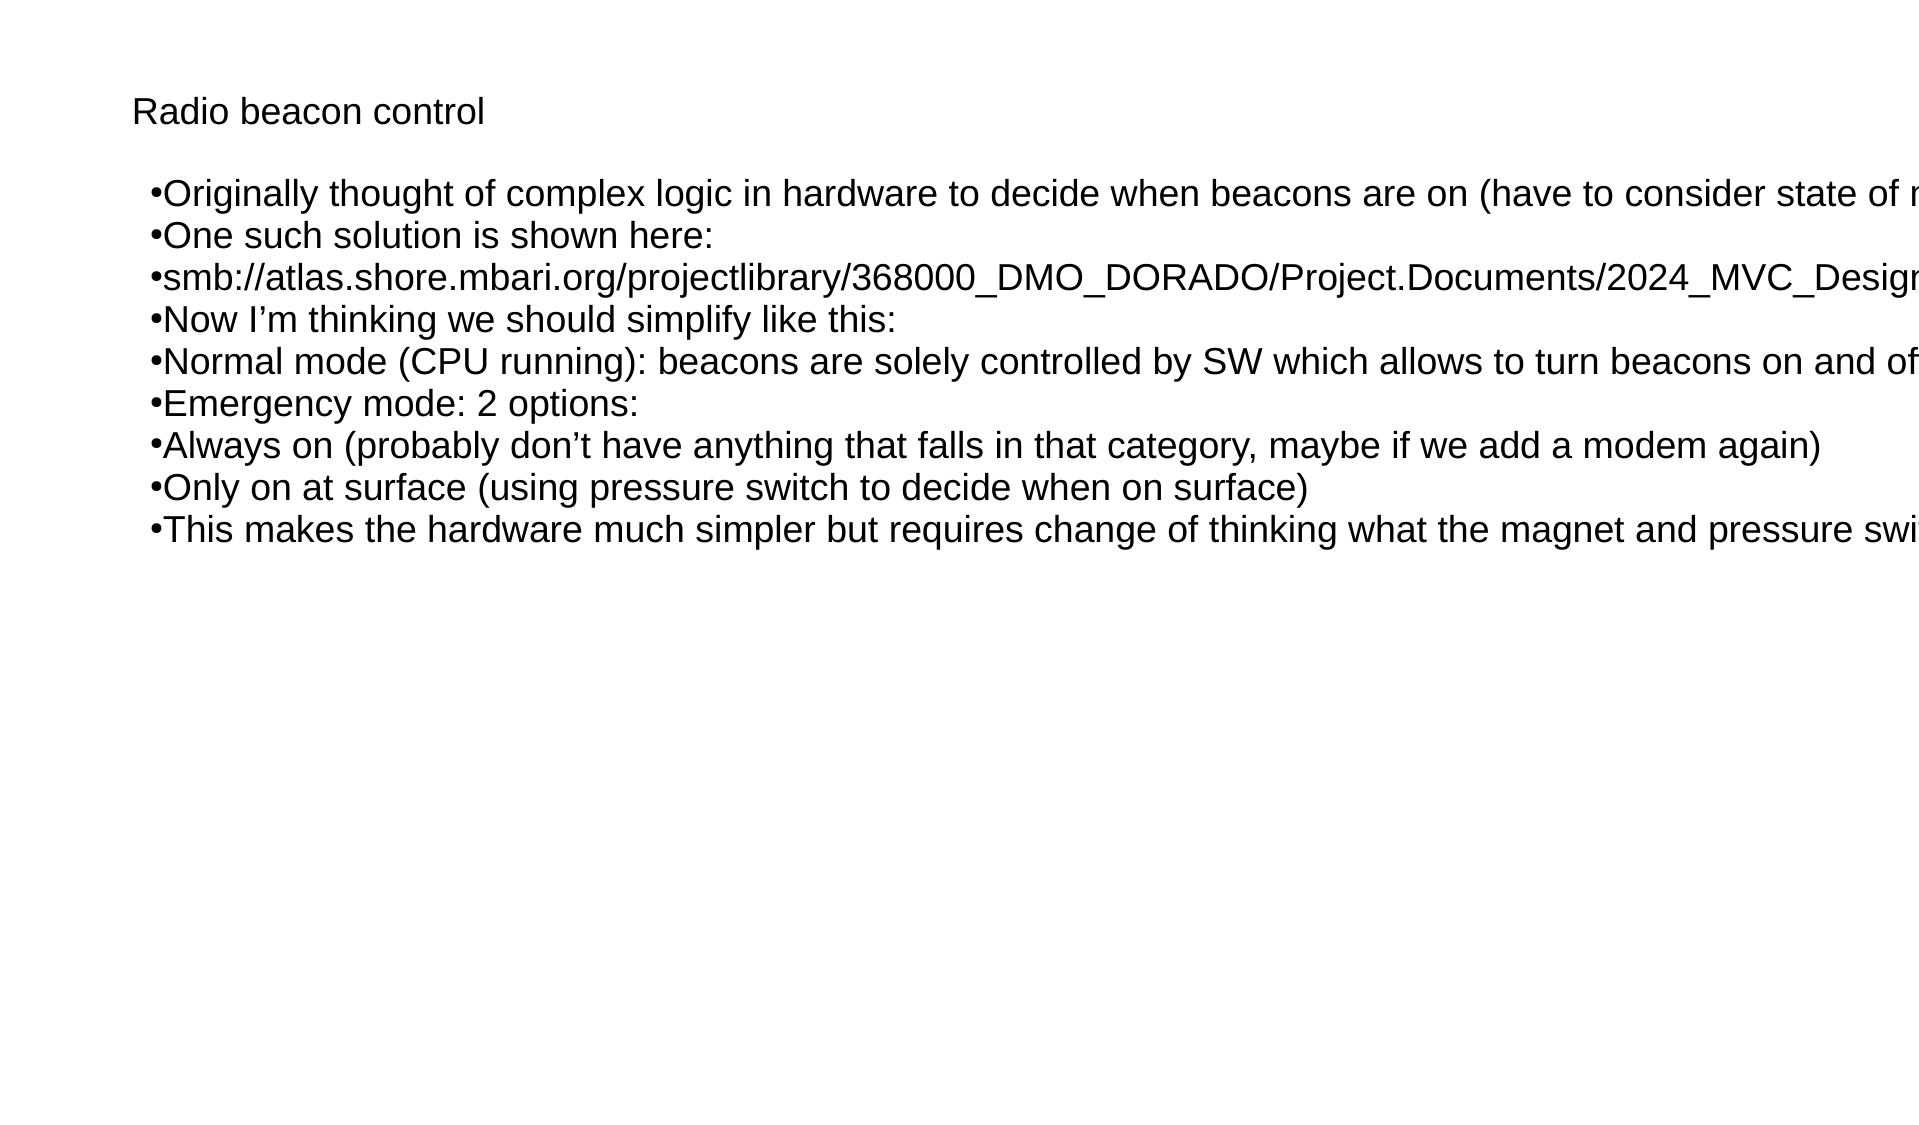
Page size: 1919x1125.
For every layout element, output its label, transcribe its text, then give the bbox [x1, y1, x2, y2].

title Radio beacon control [131, 59, 1787, 160]
text_box Originally thought of complex logic in hardware to decide when beacons are on (have to consider state of magnet, pressure switch, backup battery status, etc.) One such solution is shown here: smb://atlas.shore.mbari.org/projectlibrary/368000_DMO_DORADO/Project.Documents/2024_MVC_Design/dorado_emergency_system_overview Now I’m thinking we should simplify like this: Normal mode (CPU running): beacons are solely controlled by SW which allows to turn beacons on and off on deck easily and status of magnet or pressure switch doesn’t matter Emergency mode: 2 options: Always on (probably don’t have anything that falls in that category, maybe if we add a modem again) Only on at surface (using pressure switch to decide when on surface) This makes the hardware much simpler but requires change of thinking what the magnet and pressure switch does. We wouldn’t use the pressure switch anymore to turn the VHF on and off when having 2 vehicles on deck and would probably need a check-out test if the pressure switch is working [135, 164, 1846, 810]
